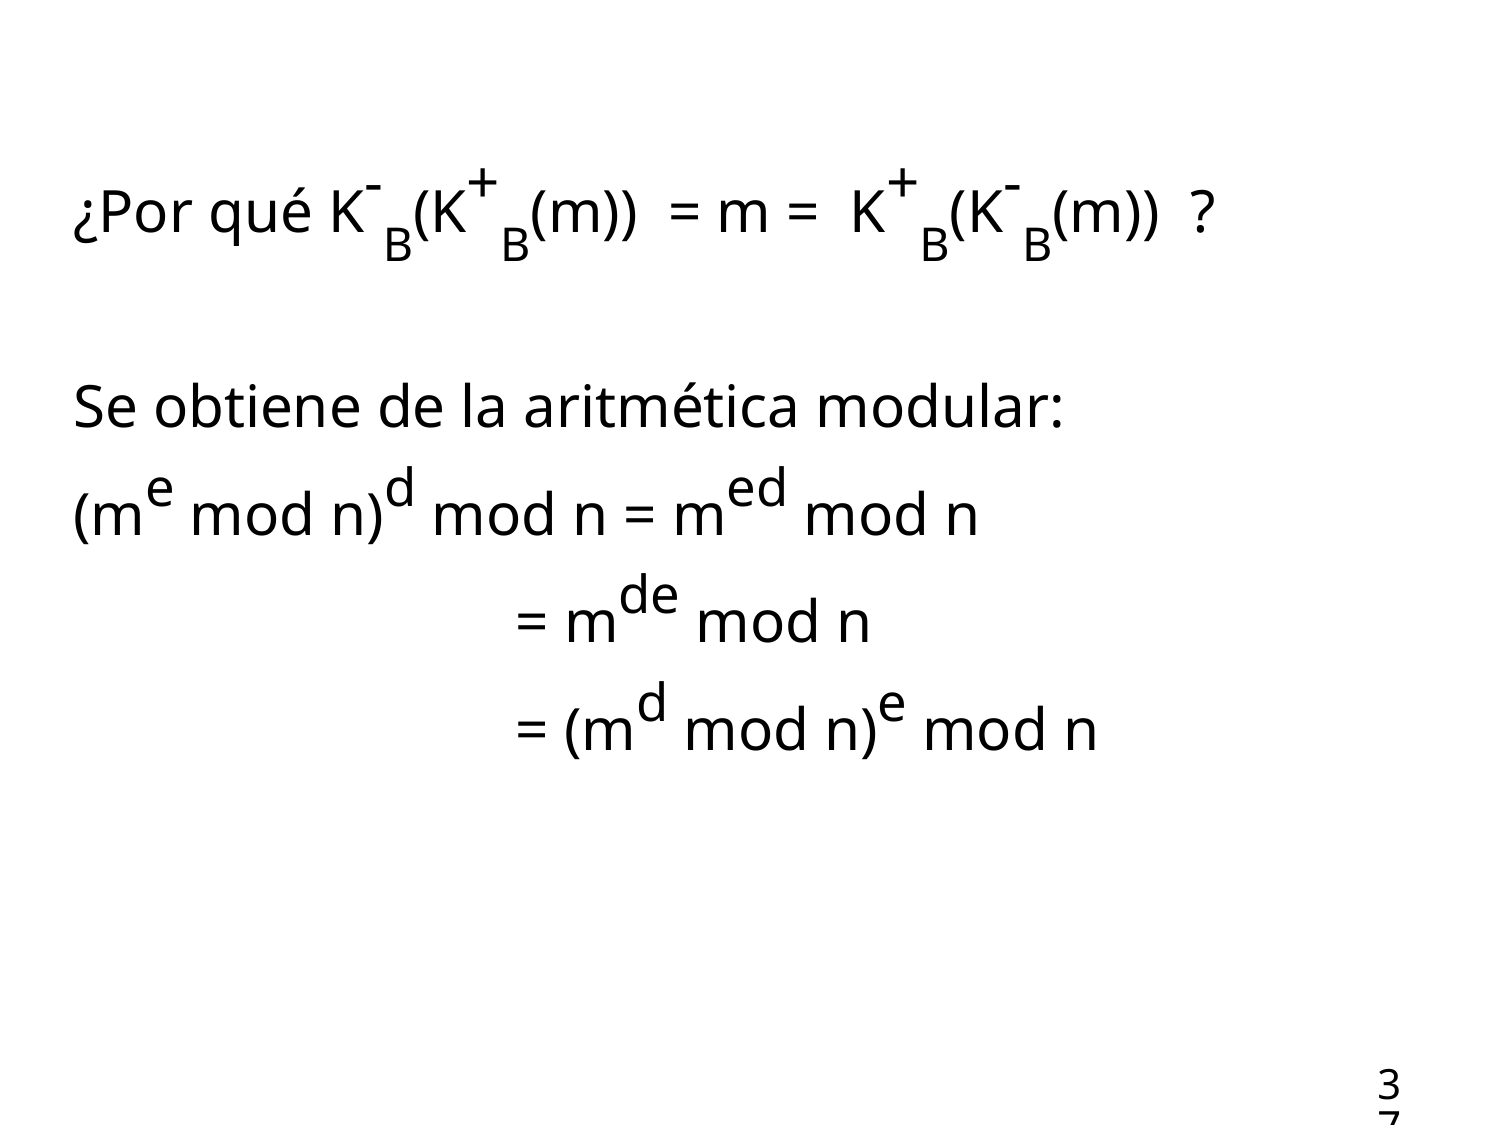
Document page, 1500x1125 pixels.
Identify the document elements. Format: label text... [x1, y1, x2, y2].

list ¿Por qué K-B(K+B(m)) = m = K+B(K-B(m)) ? Se obtiene de la aritmética modular: (me mod n)d mod n = med mod n = mde mod n = (md mod n)e mod n [58, 137, 1465, 1006]
